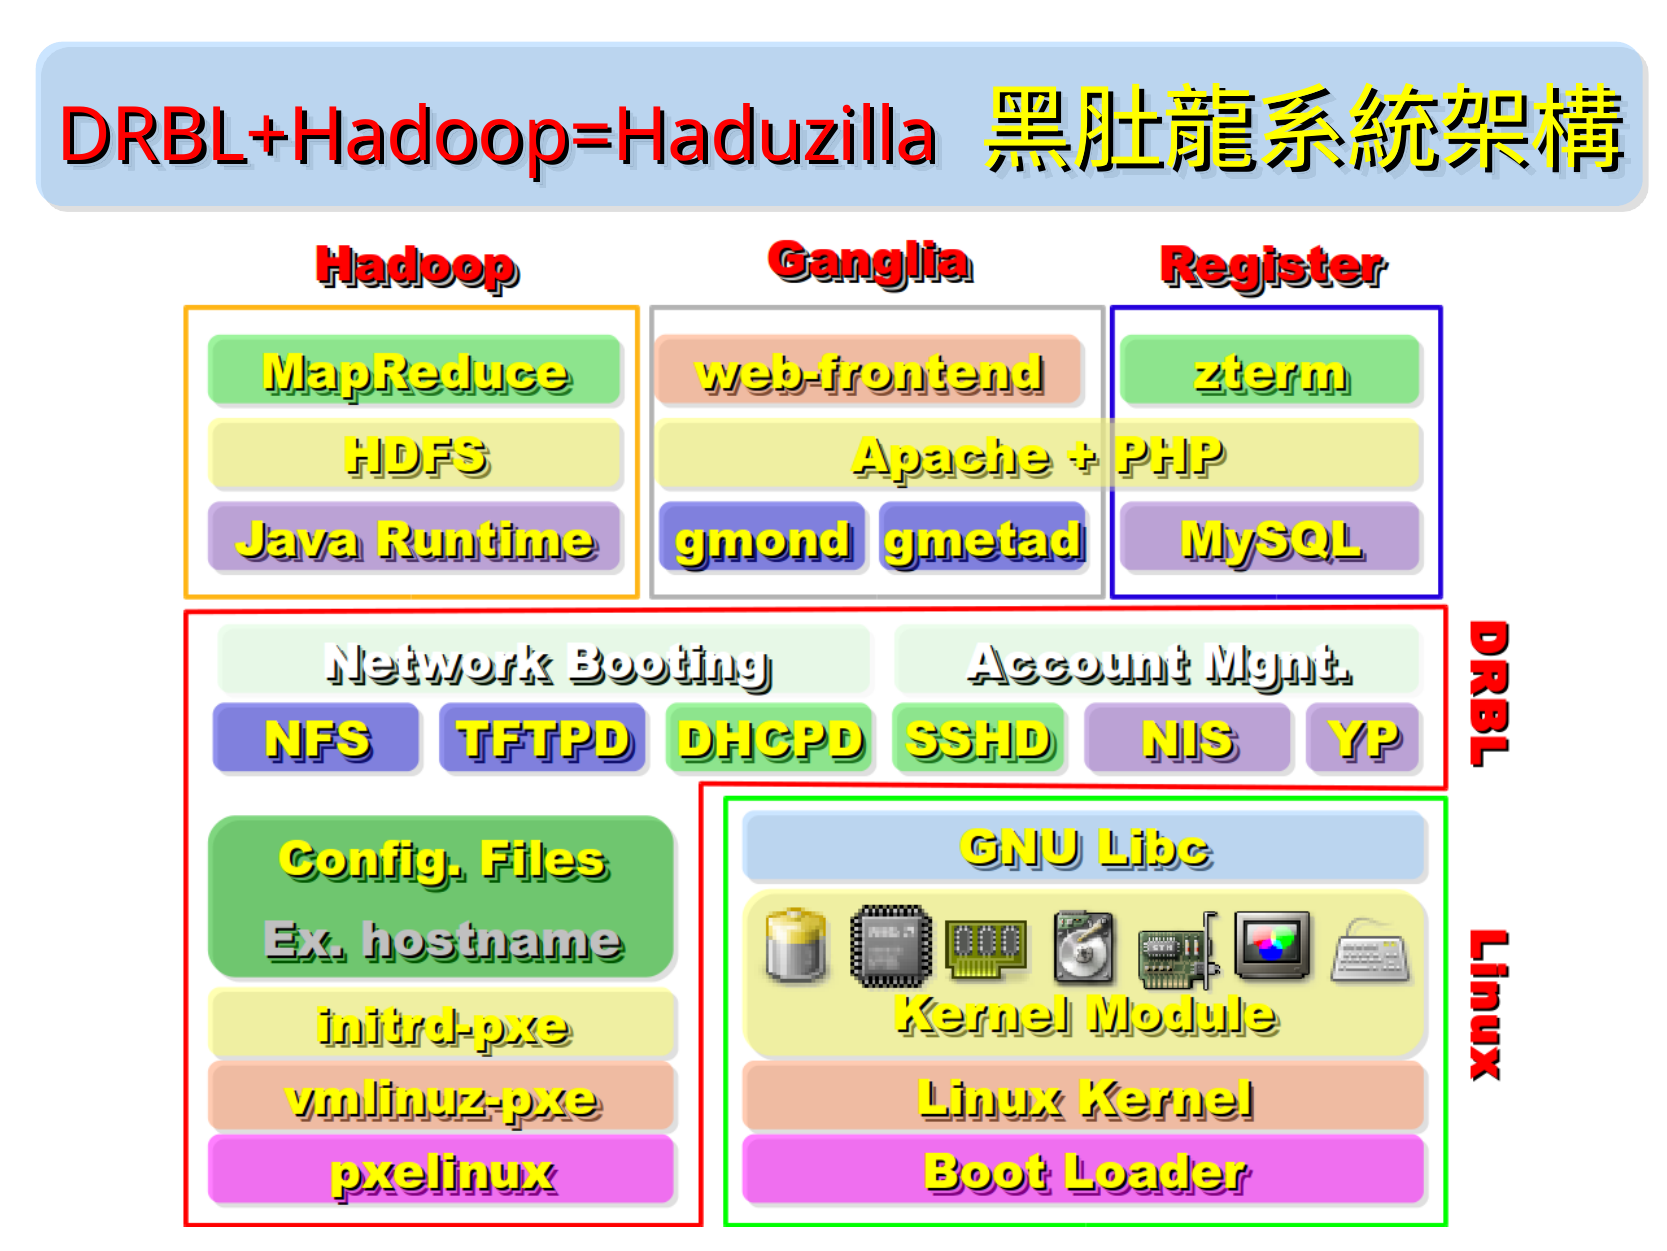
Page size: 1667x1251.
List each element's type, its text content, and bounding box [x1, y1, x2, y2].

picture [181, 222, 1533, 1227]
text_box DRBL+Hadoop=Haduzilla 黑肚龍系統架構 [35, 41, 1643, 206]
